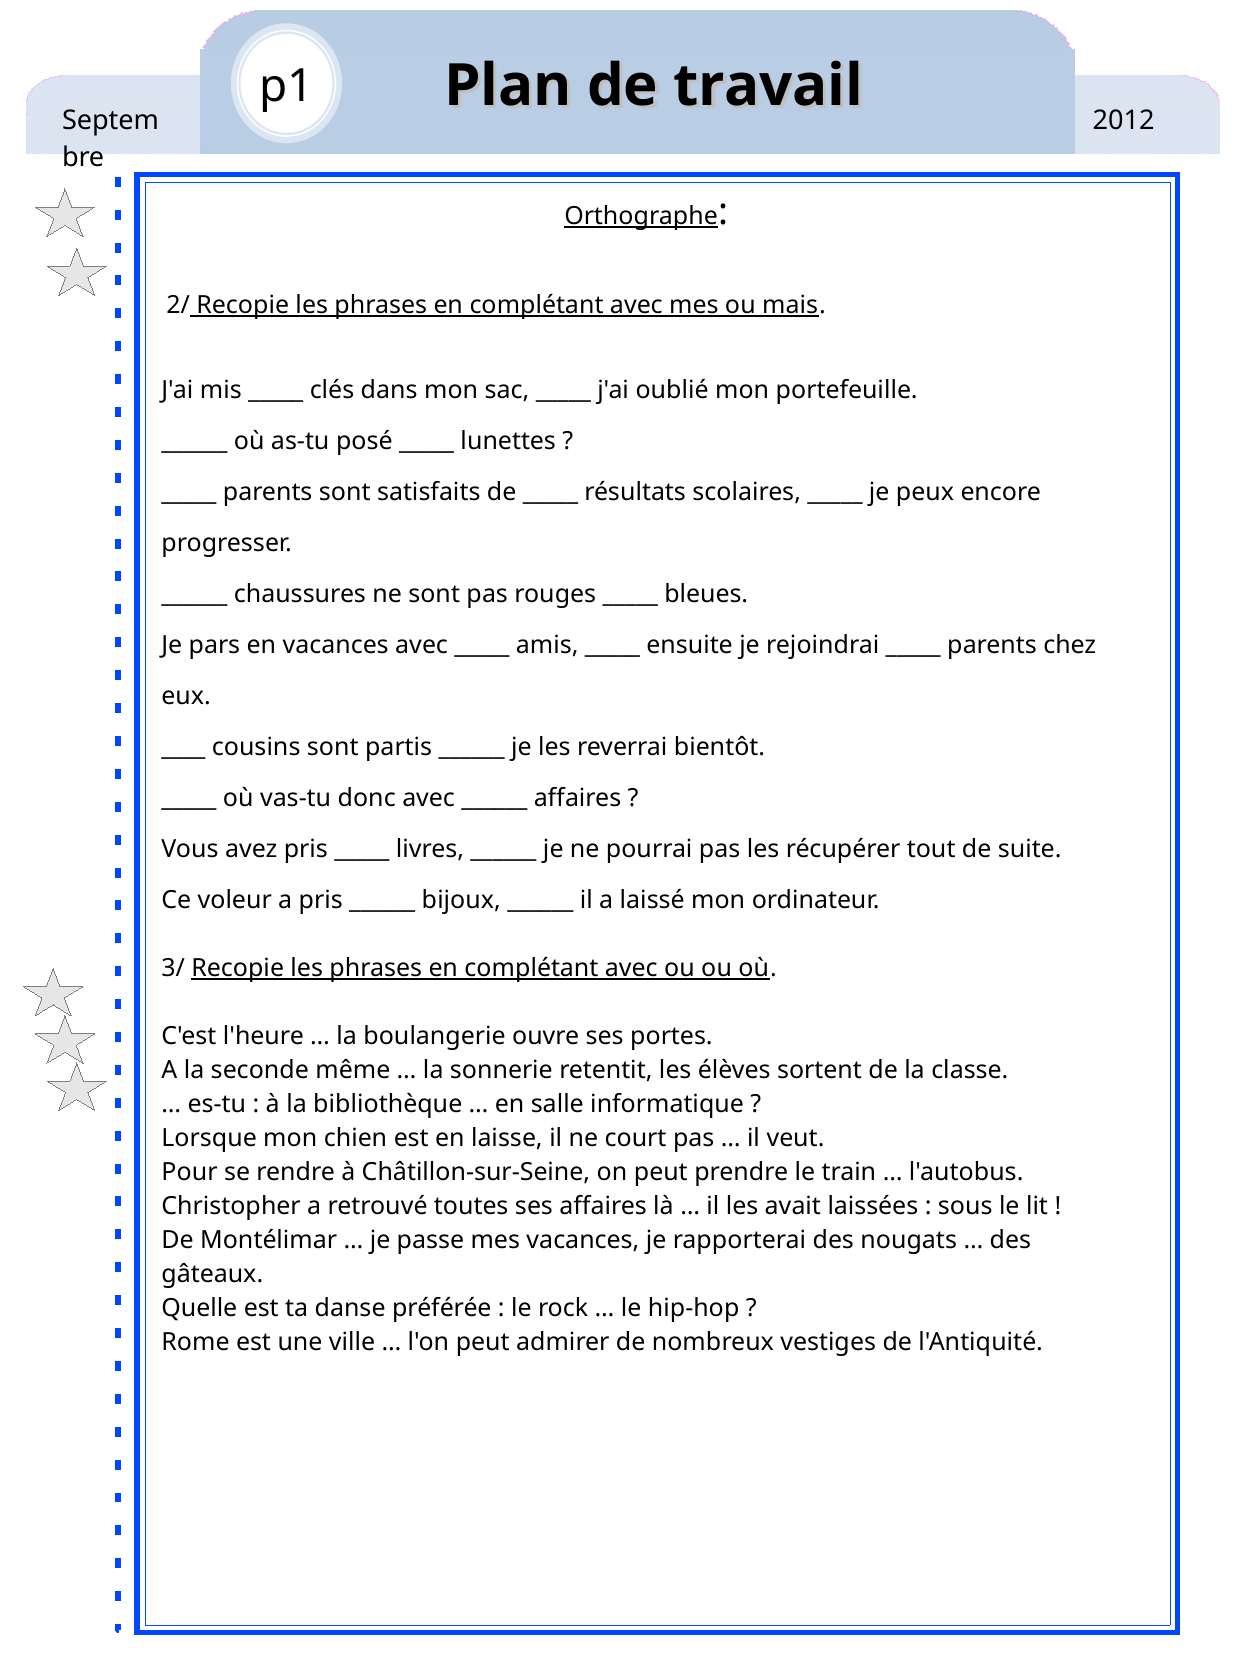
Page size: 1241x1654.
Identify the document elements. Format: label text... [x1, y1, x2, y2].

text_box [35, 1015, 95, 1064]
text_box [35, 188, 95, 237]
text_box 2012 [1077, 93, 1220, 154]
text_box [47, 248, 107, 296]
picture [26, 10, 1220, 154]
text_box [47, 1062, 107, 1111]
text_box Septembre [47, 93, 189, 154]
text_box Plan de travail [401, 35, 922, 142]
text_box [23, 968, 83, 1016]
text_box Orthographe: 2/ Recopie les phrases en complétant avec mes ou mais. J'ai mis _____ clés dans mon sac, _____ j'ai oublié mon portefeuille. ______ où as-tu posé _____ lunettes ? _____ parents sont satisfaits de _____ résultats scolaires, _____ je peux encore progresser. ______ chaussures ne sont pas rouges _____ bleues. Je pars en vacances avec _____ amis, _____ ensuite je rejoindrai _____ parents chez eux. ____ cousins sont partis ______ je les reverrai bientôt. _____ où vas-tu donc avec ______ affaires ? Vous avez pris _____ livres, ______ je ne pourrai pas les récupérer tout de suite. Ce voleur a pris ______ bijoux, ______ il a laissé mon ordinateur. 3/ Recopie les phrases en complétant avec ou ou où. C'est l'heure … la boulangerie ouvre ses portes. A la seconde même … la sonnerie retentit, les élèves sortent de la classe. … es-tu : à la bibliothèque … en salle informatique ? Lorsque mon chien est en laisse, il ne court pas … il veut. Pour se rendre à Châtillon-sur-Seine, on peut prendre le train … l'autobus. Christopher a retrouvé toutes ses affaires là … il les avait laissées : sous le lit ! De Montélimar … je passe mes vacances, je rapporterai des nougats … des gâteaux. Quelle est ta danse préférée : le rock … le hip-hop ? Rome est une ville … l'on peut admirer de nombreux vestiges de l'Antiquité. [146, 177, 1146, 1356]
table_header [140, 177, 1175, 1630]
